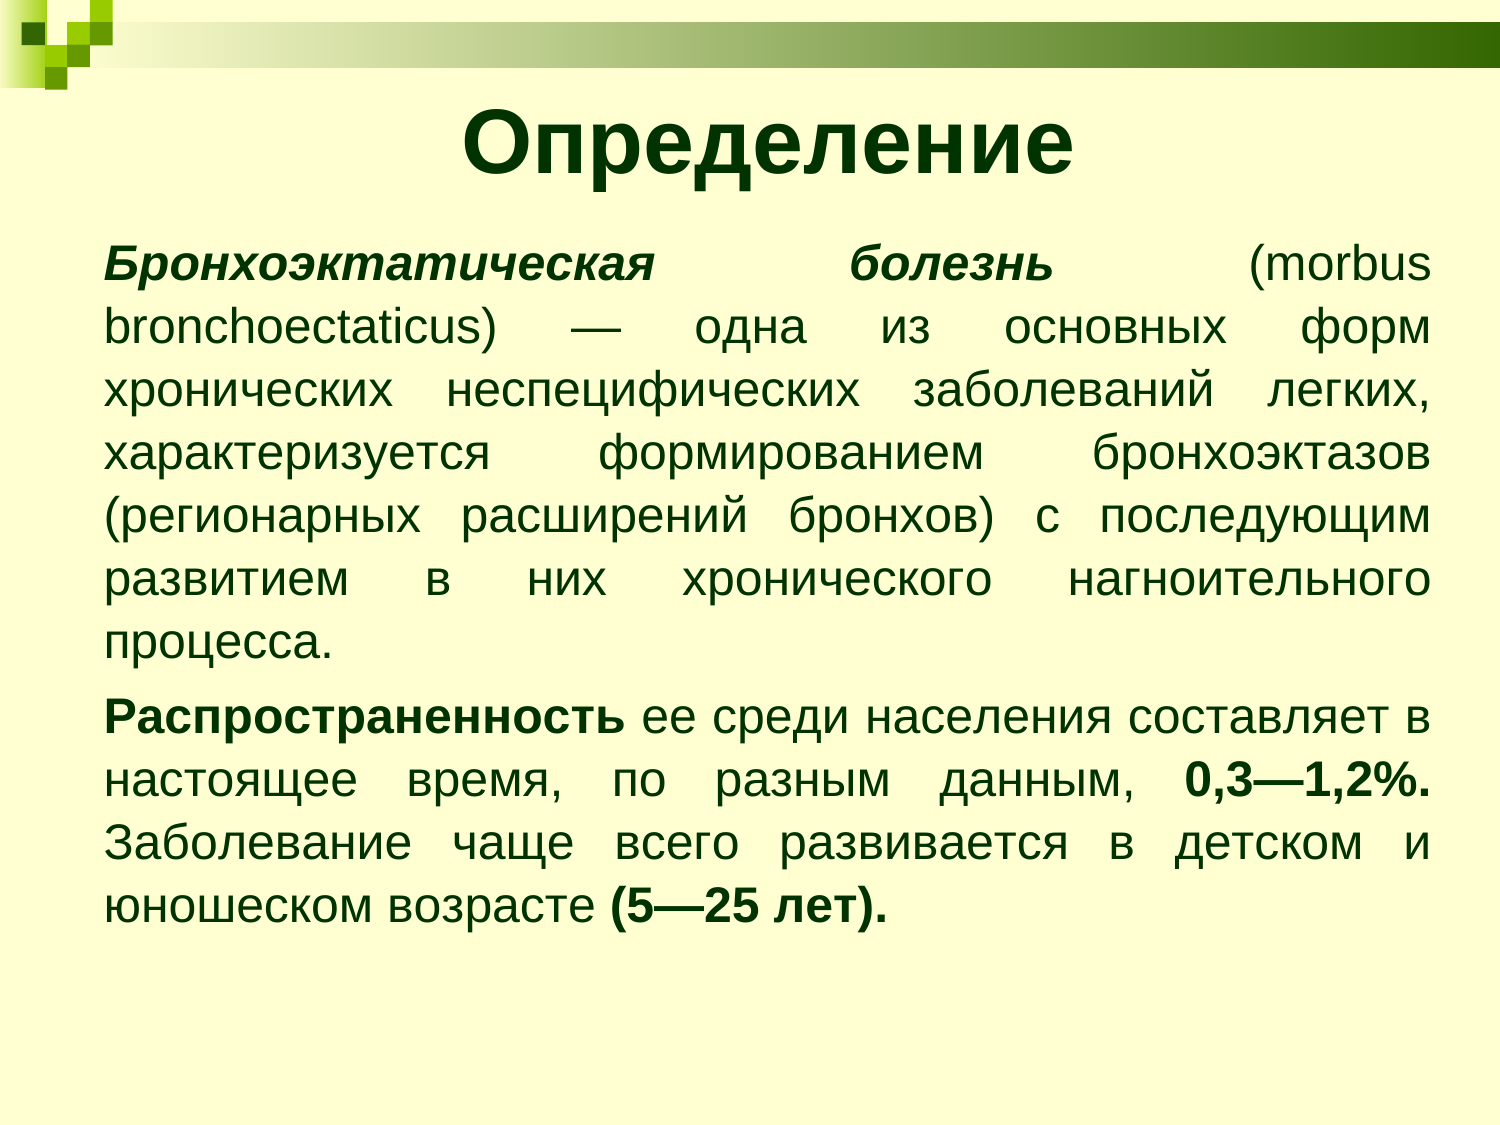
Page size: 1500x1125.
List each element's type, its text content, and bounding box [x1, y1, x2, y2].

list Бронхоэктатическая болезнь (morbus bronchoectaticus) — одна из основных форм хронических неспецифических заболеваний легких, характеризуется формированием бронхоэктазов (регионарных расширений бронхов) с последующим развитием в них хронического нагноительного процесса. Распространенность ее среди населения составляет в настоящее время, по разным данным, 0,3—1,2%. Заболевание чаще всего развивается в детском и юношеском возрасте (5—25 лет). [88, 219, 1447, 1048]
title Определение [112, 74, 1425, 200]
